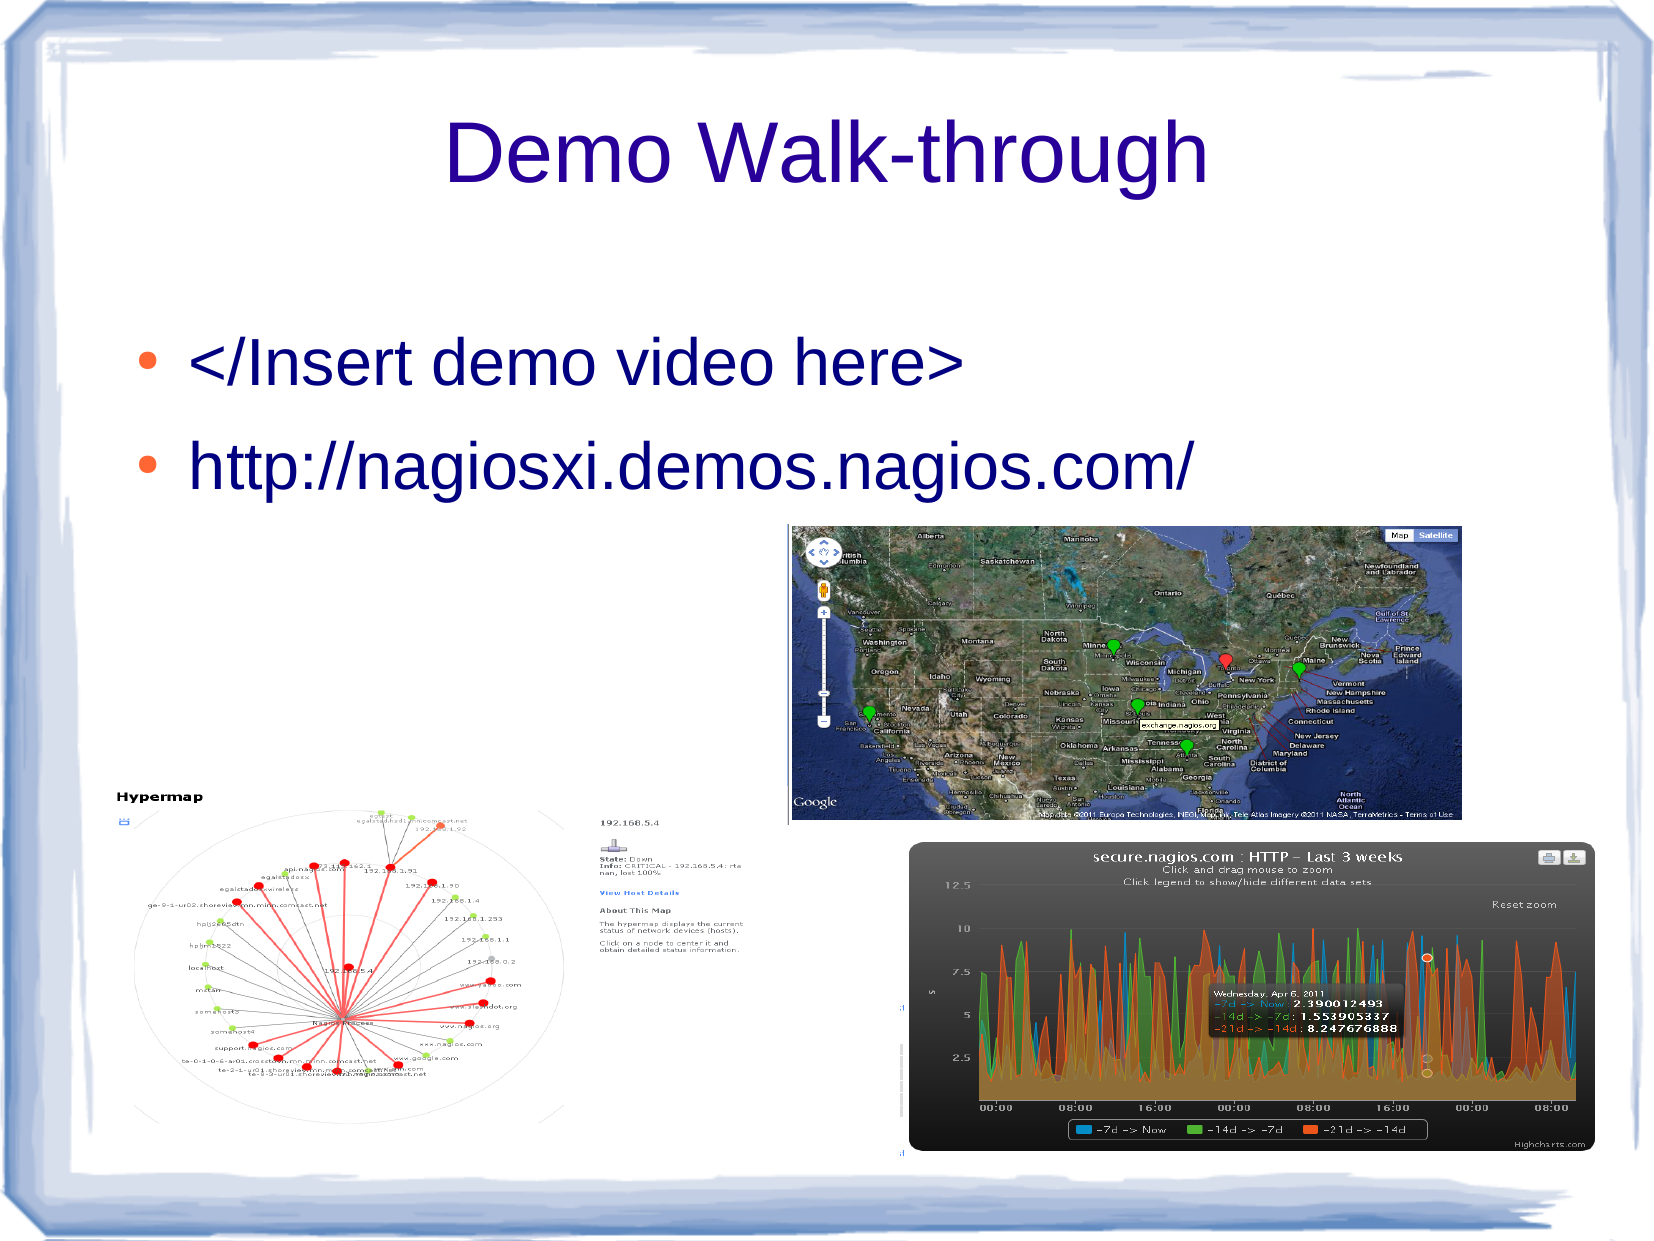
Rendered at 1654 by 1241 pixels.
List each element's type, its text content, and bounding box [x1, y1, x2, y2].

list </Insert demo video here> http://nagiosxi.demos.nagios.com/ [118, 324, 1571, 1004]
picture [0, 0, 1654, 1241]
title Demo Walk-through [82, 49, 1571, 257]
